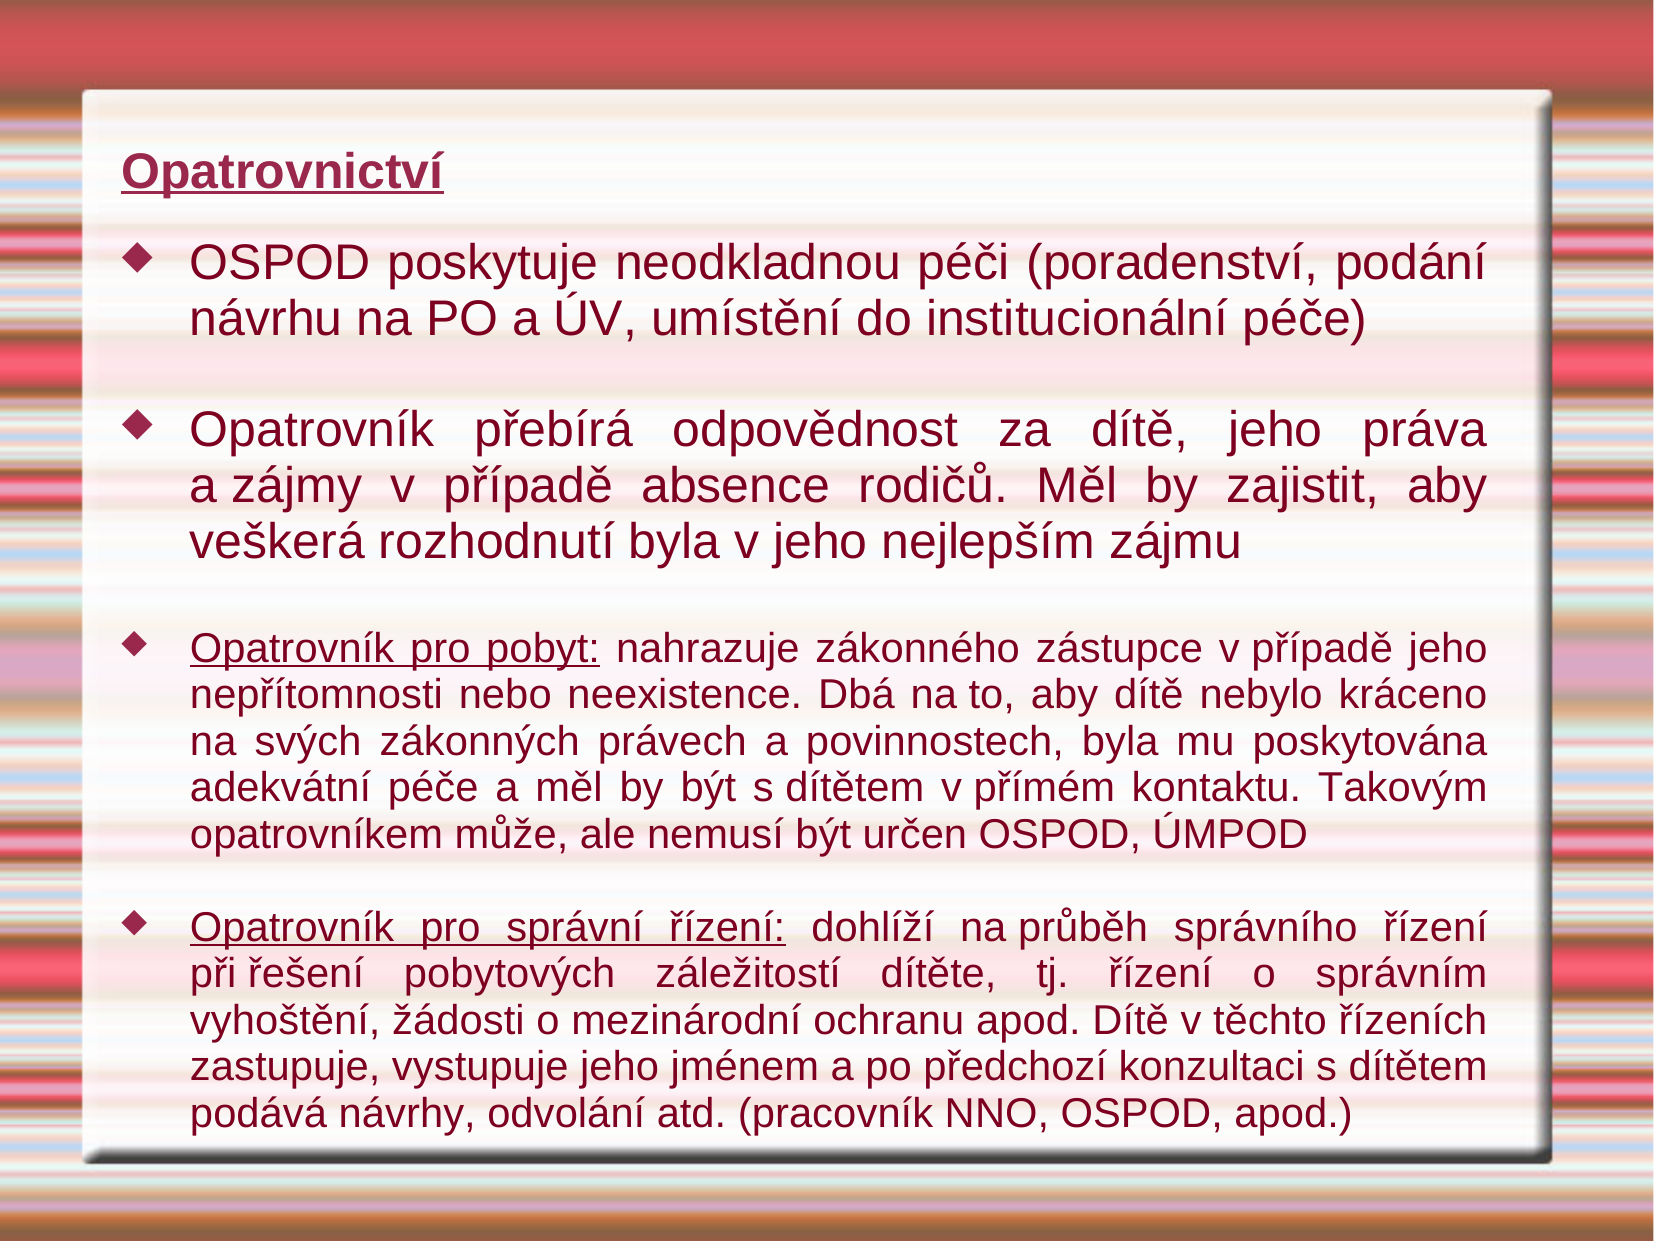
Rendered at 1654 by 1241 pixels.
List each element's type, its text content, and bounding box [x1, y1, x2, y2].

list OSPOD poskytuje neodkladnou péči (poradenství, podání návrhu na PO a ÚV, umístění do institucionální péče) Opatrovník přebírá odpovědnost za dítě, jeho práva a zájmy v případě absence rodičů. Měl by zajistit, aby veškerá rozhodnutí byla v jeho nejlepším zájmu Opatrovník pro pobyt: nahrazuje zákonného zástupce v případě jeho nepřítomnosti nebo neexistence. Dbá na to, aby dítě nebylo kráceno na svých zákonných právech a povinnostech, byla mu poskytována adekvátní péče a měl by být s dítětem v přímém kontaktu. Takovým opatrovníkem může, ale nemusí být určen OSPOD, ÚMPOD Opatrovník pro správní řízení: dohlíží na průběh správního řízení při řešení pobytových záležitostí dítěte, tj. řízení o správním vyhoštění, žádosti o mezinárodní ochranu apod. Dítě v těchto řízeních zastupuje, vystupuje jeho jménem a po předchozí konzultaci s dítětem podává návrhy, odvolání atd. (pracovník NNO, OSPOD, apod.) [107, 234, 1489, 1140]
picture [0, 0, 1654, 1241]
title Opatrovnictví [121, 50, 1534, 237]
